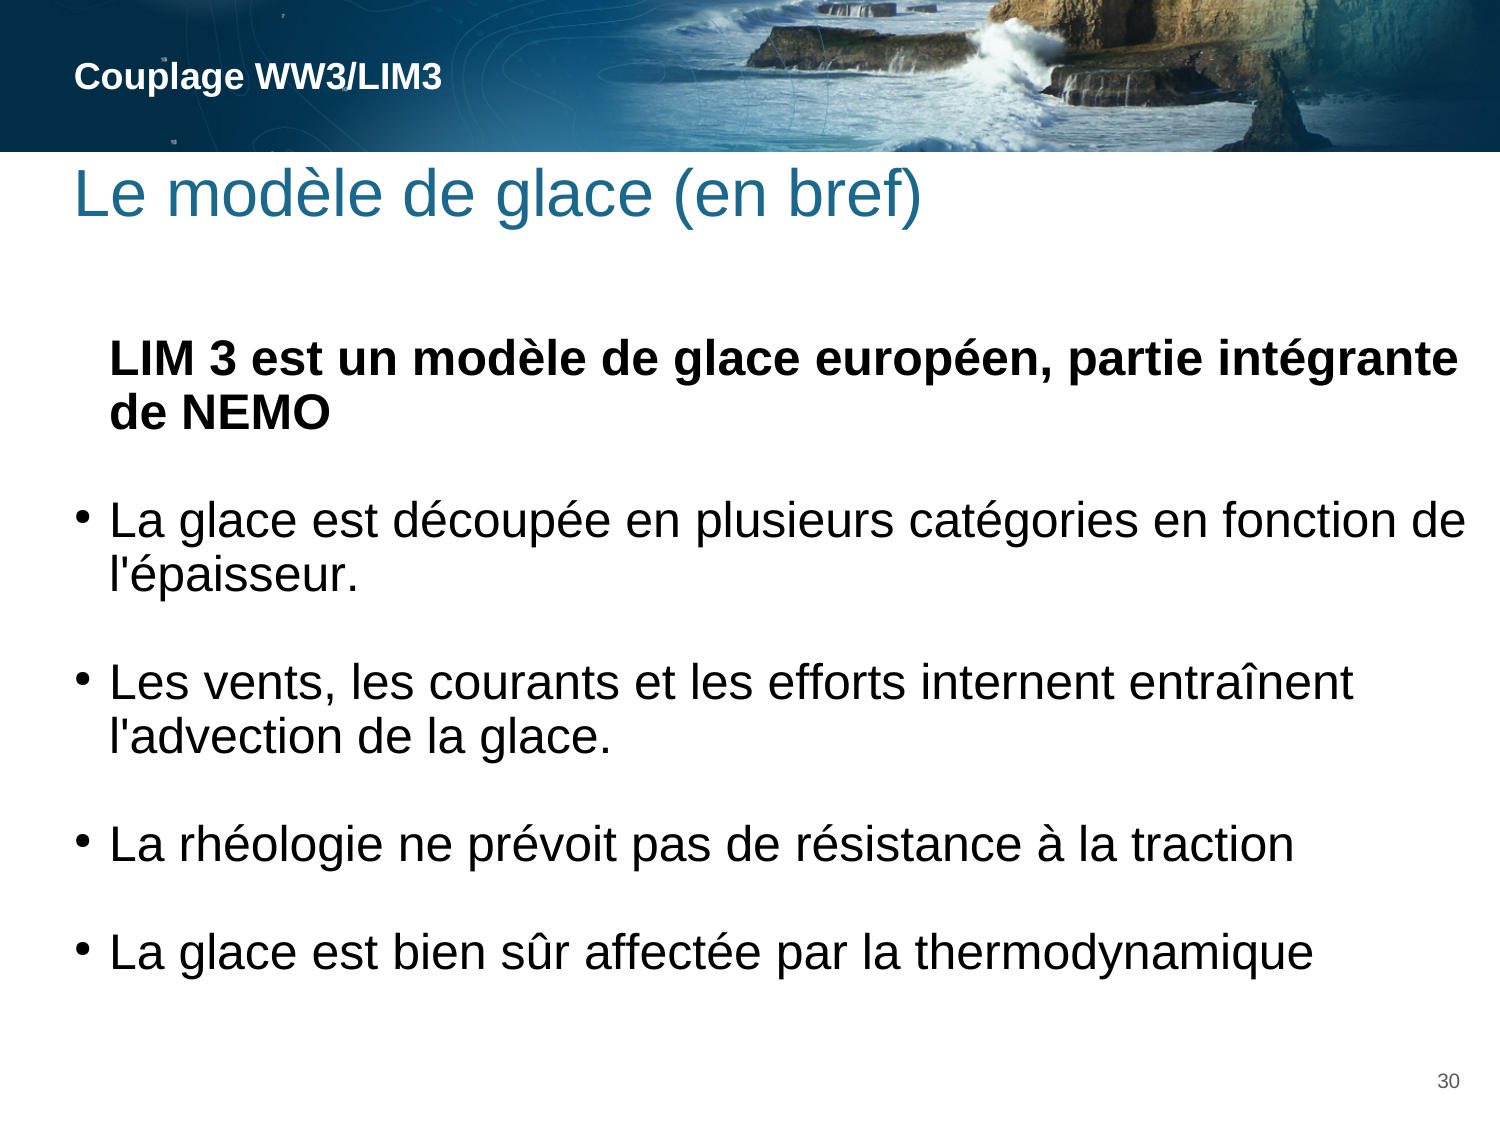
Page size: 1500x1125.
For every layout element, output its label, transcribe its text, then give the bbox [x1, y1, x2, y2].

title Couplage WW3/LIM3 [59, 29, 798, 119]
picture [0, 0, 1500, 152]
text_box LIM 3 est un modèle de glace européen, partie intégrante de NEMO La glace est découpée en plusieurs catégories en fonction de l'épaisseur. Les vents, les courants et les efforts internent entraînent l'advection de la glace. La rhéologie ne prévoit pas de résistance à la traction La glace est bien sûr affectée par la thermodynamique [59, 325, 1500, 994]
title Le modèle de glace (en bref) [59, 102, 1418, 278]
